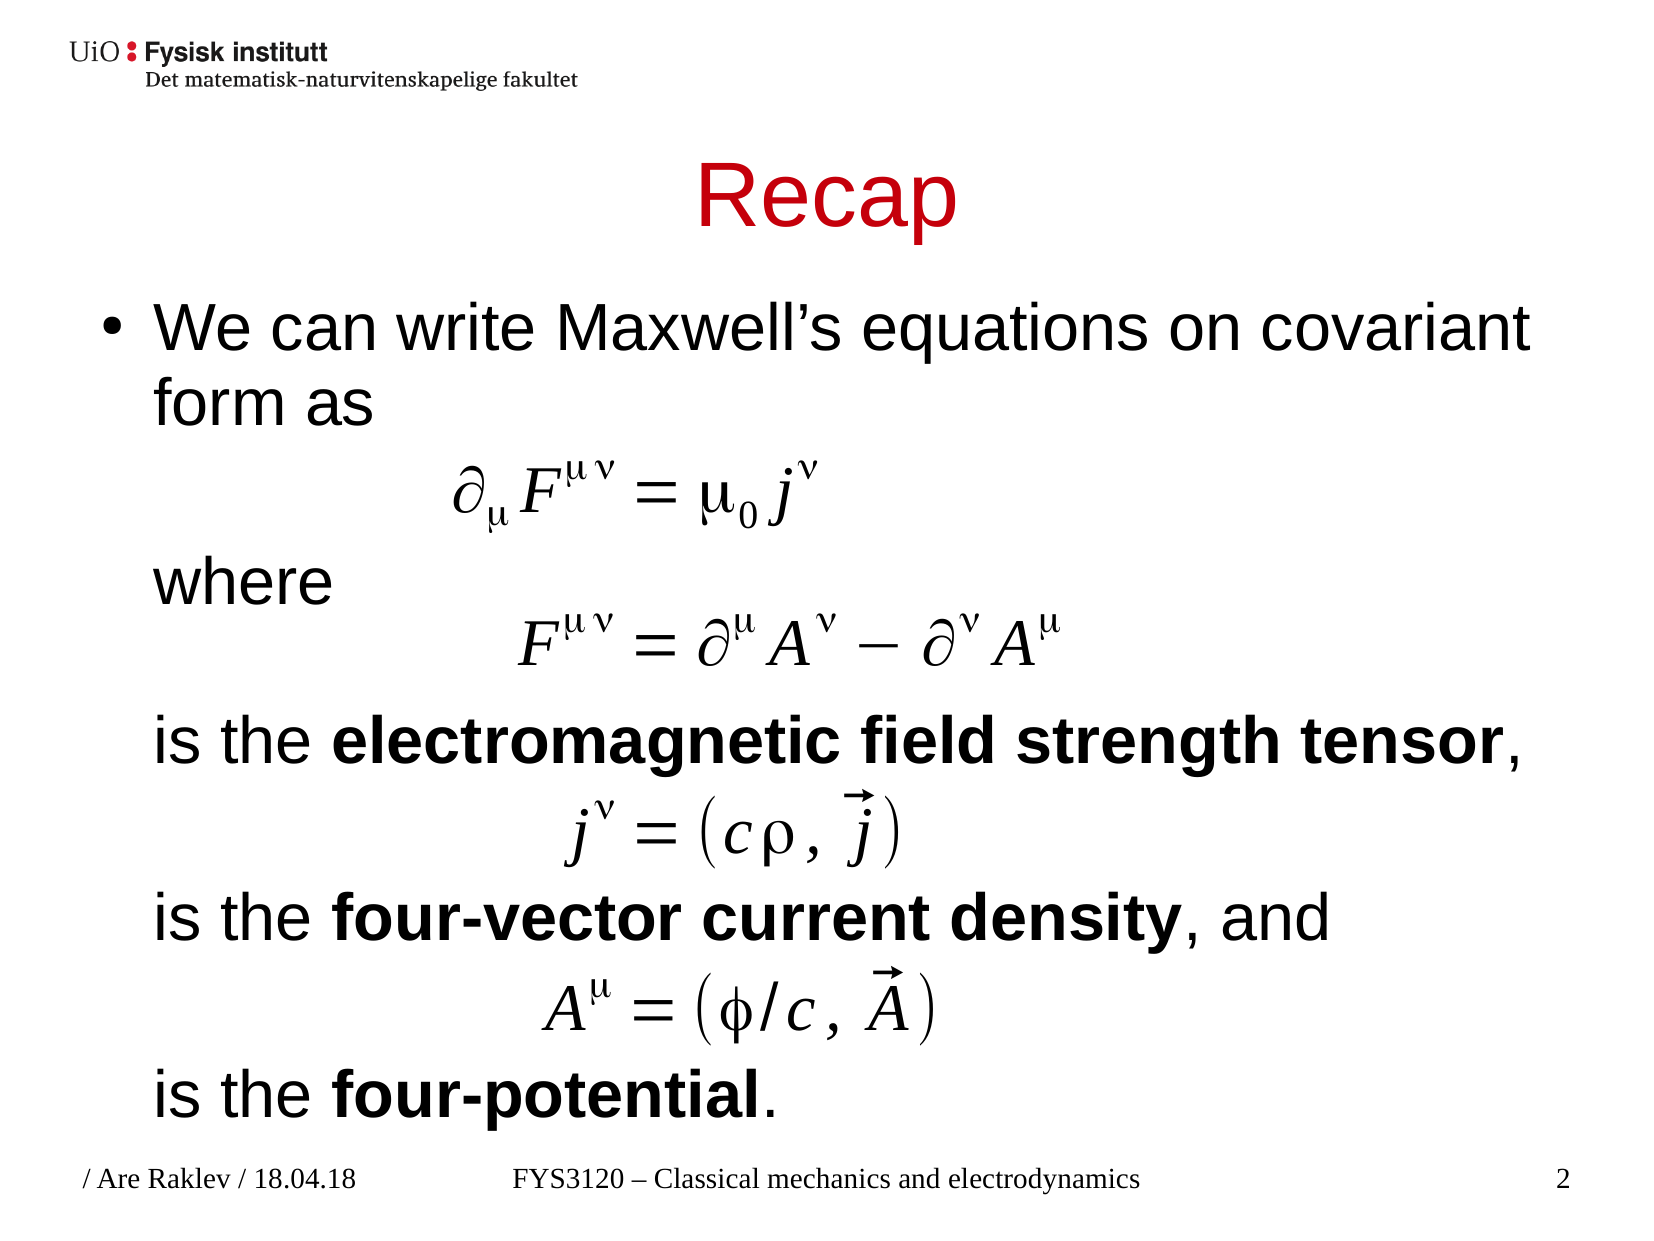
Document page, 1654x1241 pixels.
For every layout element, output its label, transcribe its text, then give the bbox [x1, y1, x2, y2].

chart [556, 785, 910, 873]
title Recap [82, 90, 1571, 290]
chart [444, 452, 826, 537]
chart [532, 962, 945, 1050]
list We can write Maxwell’s equations on covariant form as where is the electromagnetic field strength tensor, is the four-vector current density, and is the four-potential. [82, 290, 1571, 1241]
picture [68, 37, 581, 93]
chart [509, 605, 1068, 680]
